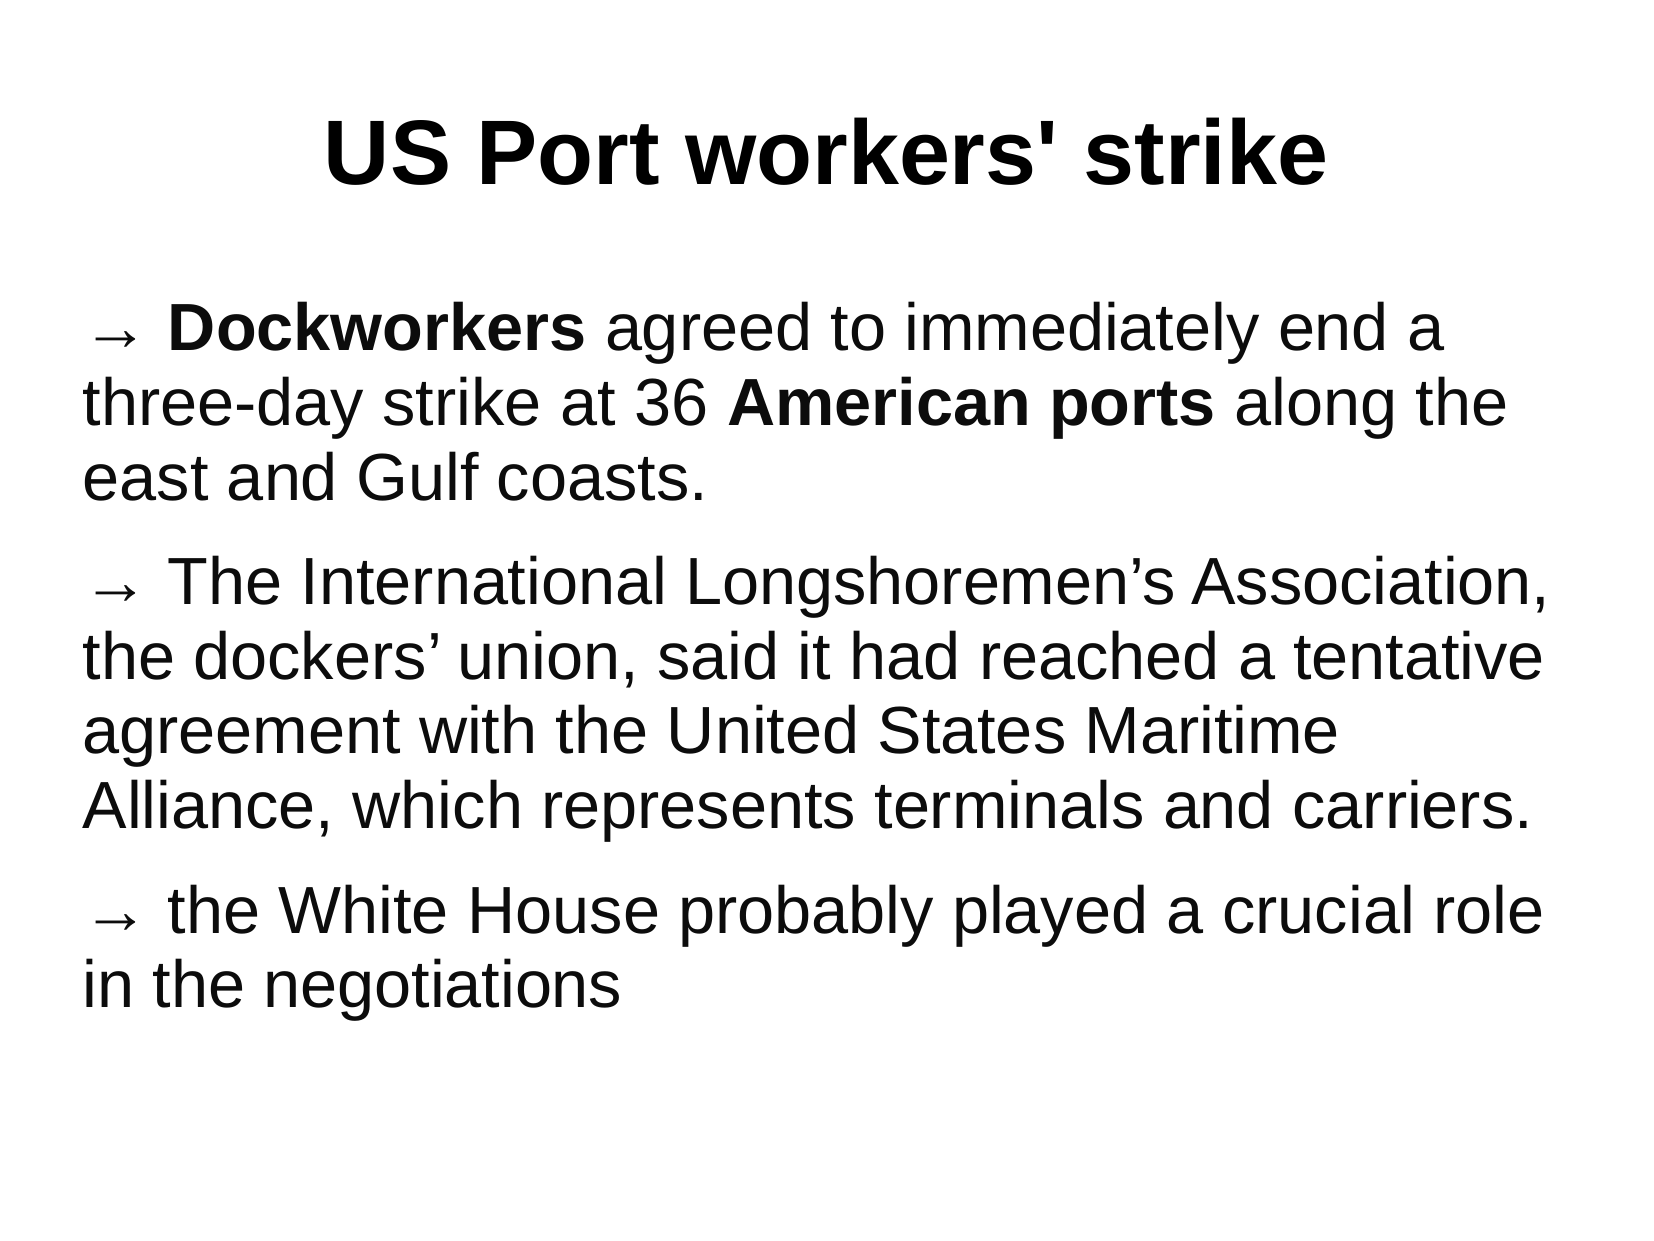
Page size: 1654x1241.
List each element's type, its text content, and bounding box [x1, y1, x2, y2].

list → Dockworkers agreed to immediately end a three-day strike at 36 American ports along the east and Gulf coasts. → The International Longshoremen’s Association, the dockers’ union, said it had reached a tentative agreement with the United States Maritime Alliance, which represents terminals and carriers. → the White House probably played a crucial role in the negotiations [82, 290, 1571, 1109]
title US Port workers' strike [82, 49, 1571, 257]
